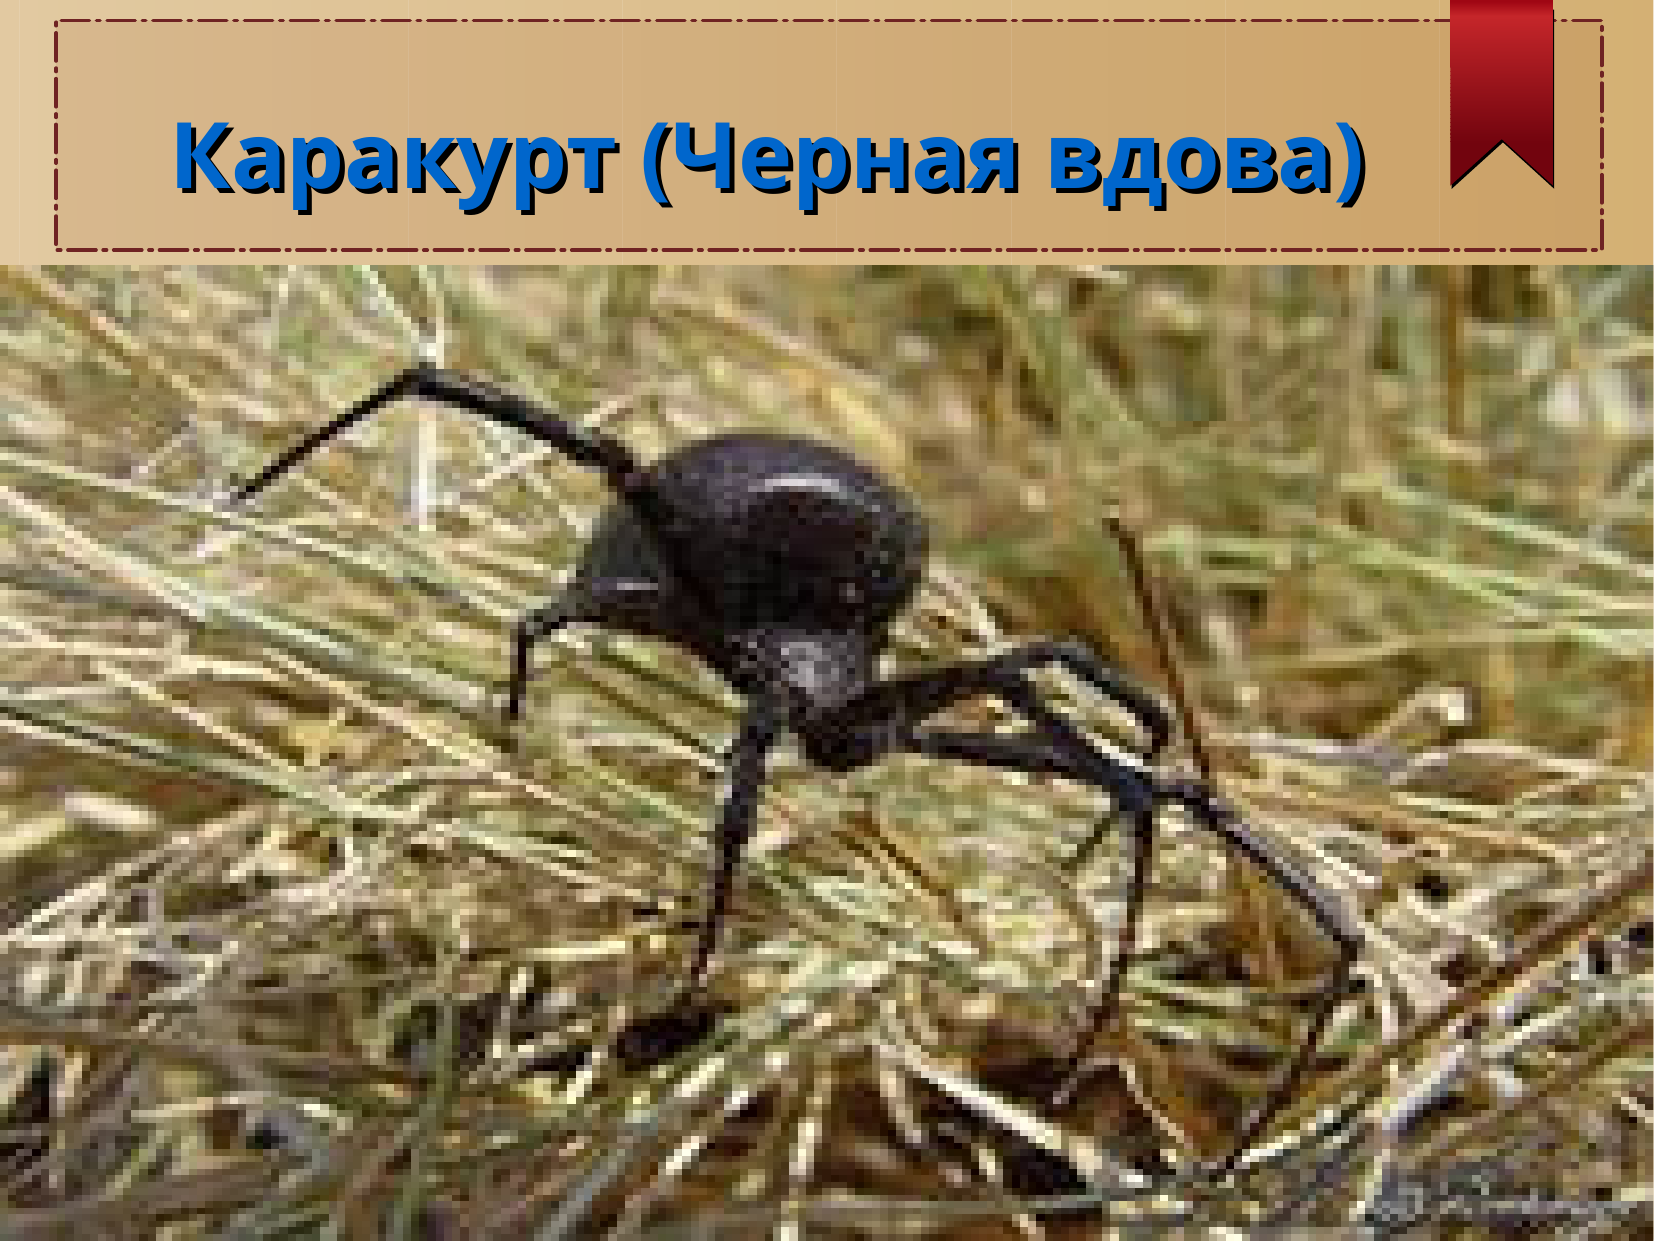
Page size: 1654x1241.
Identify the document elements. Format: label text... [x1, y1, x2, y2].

title Каракурт (Черная вдова) [82, 49, 1453, 257]
picture [0, 265, 1654, 1241]
